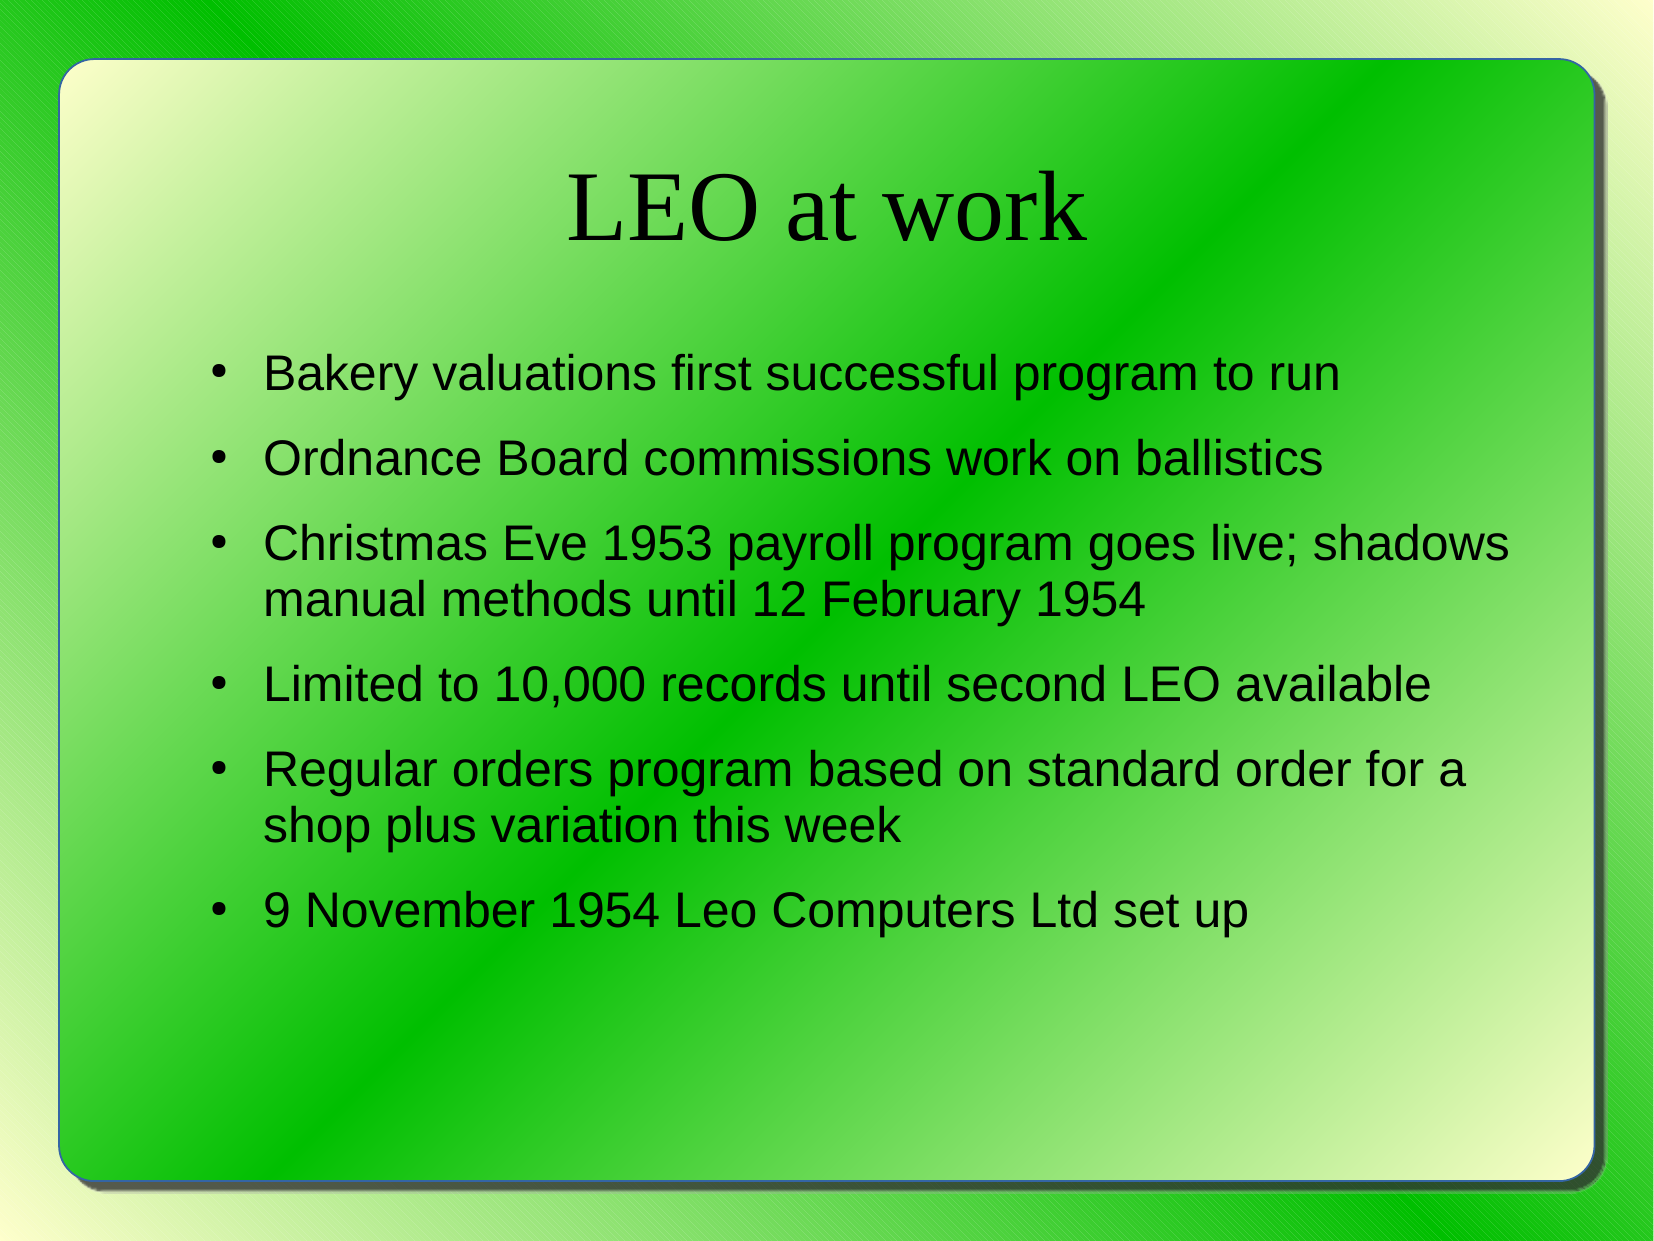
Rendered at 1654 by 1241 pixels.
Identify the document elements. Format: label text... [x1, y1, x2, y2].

title LEO at work [121, 102, 1534, 310]
list Bakery valuations first successful program to run Ordnance Board commissions work on ballistics Christmas Eve 1953 payroll program goes live; shadows manual methods until 12 February 1954 Limited to 10,000 records until second LEO available Regular orders program based on standard order for a shop plus variation this week 9 November 1954 Leo Computers Ltd set up [121, 344, 1534, 1127]
